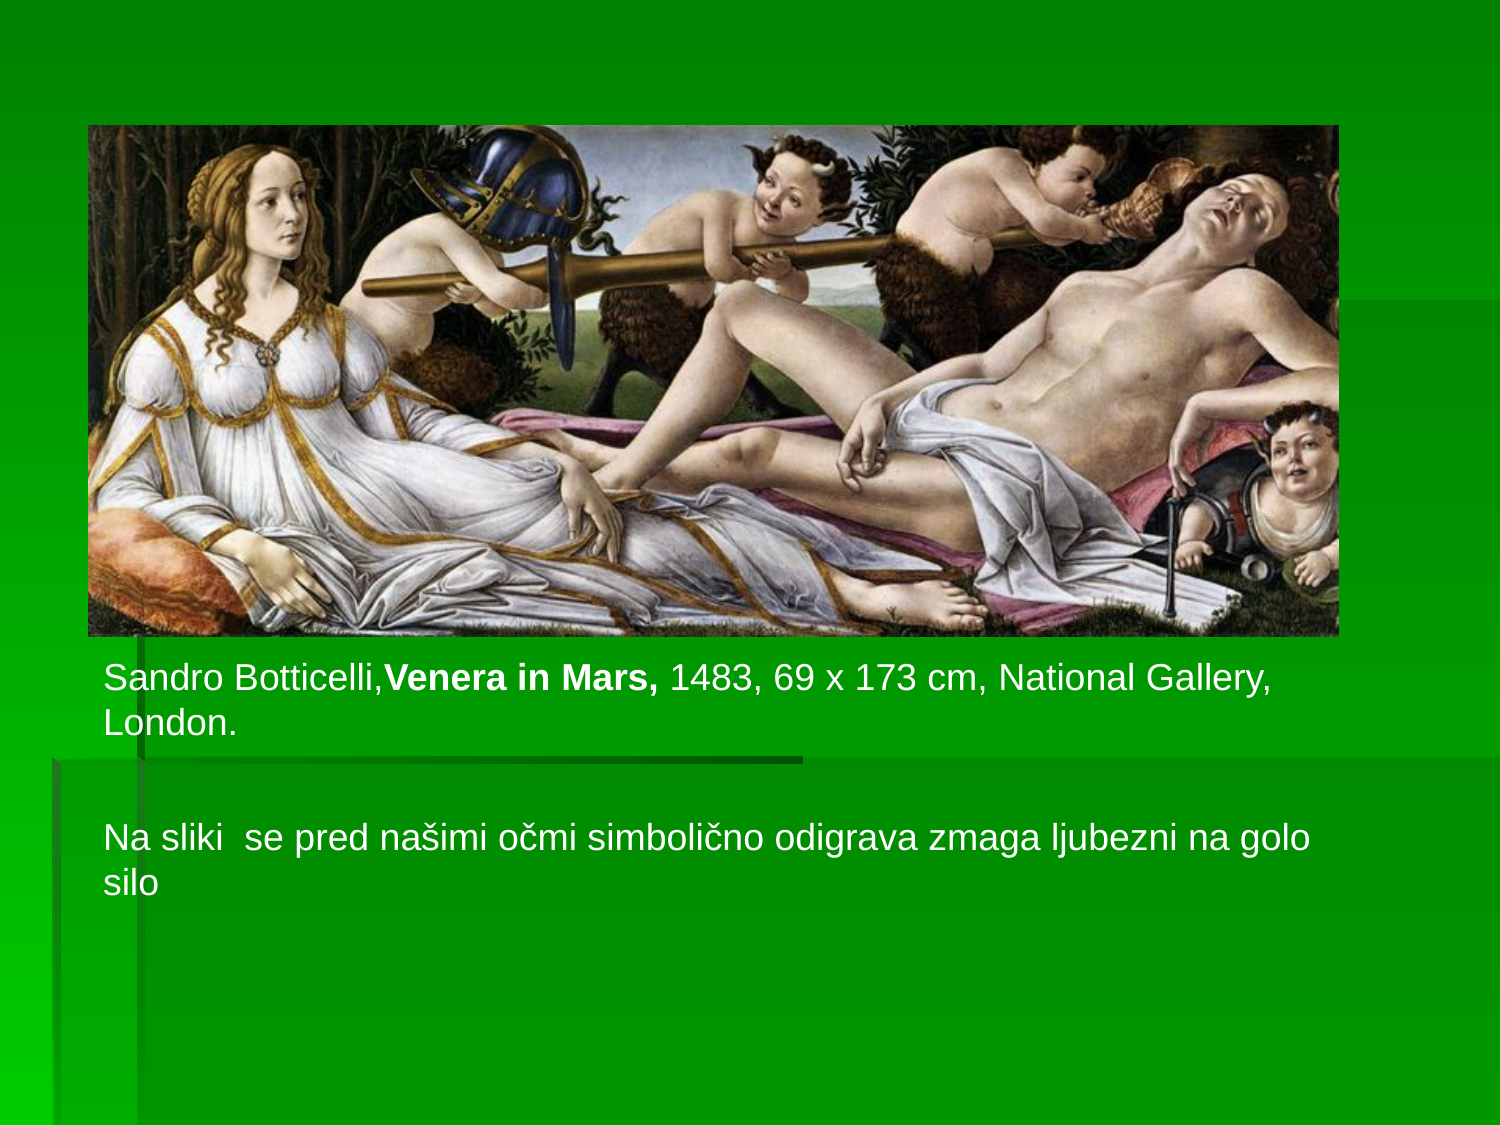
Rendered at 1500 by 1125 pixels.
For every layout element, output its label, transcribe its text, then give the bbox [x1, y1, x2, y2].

text_box Sandro Botticelli,Venera in Mars, 1483, 69 x 173 cm, National Gallery, London. Na sliki se pred našimi očmi simbolično odigrava zmaga ljubezni na golo silo [88, 645, 1376, 911]
picture [88, 125, 1339, 637]
